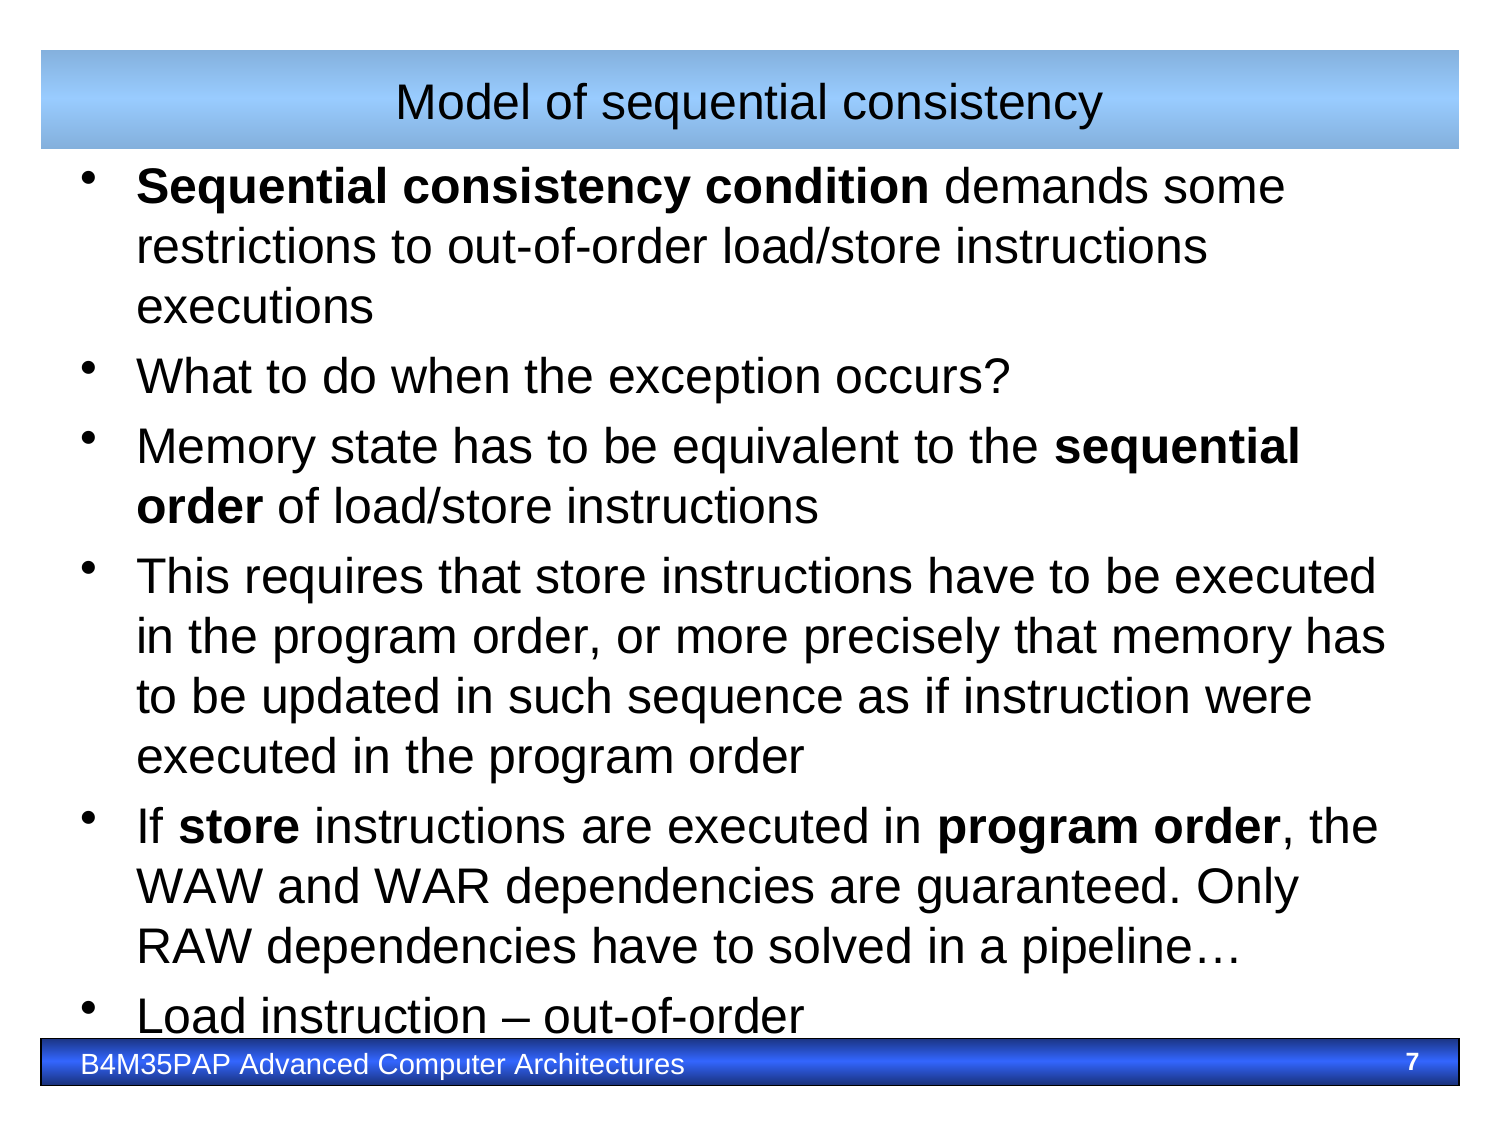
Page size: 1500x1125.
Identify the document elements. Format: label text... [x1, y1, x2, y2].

title Model of sequential consistency [41, 50, 1459, 149]
list Sequential consistency condition demands some restrictions to out-of-order load/store instructions executions What to do when the exception occurs? Memory state has to be equivalent to the sequential order of load/store instructions This requires that store instructions have to be executed in the program order, or more precisely that memory has to be updated in such sequence as if instruction were executed in the program order If store instructions are executed in program order, the WAW and WAR dependencies are guaranteed. Only RAW dependencies have to solved in a pipeline… Load instruction – out-of-order [64, 146, 1436, 974]
